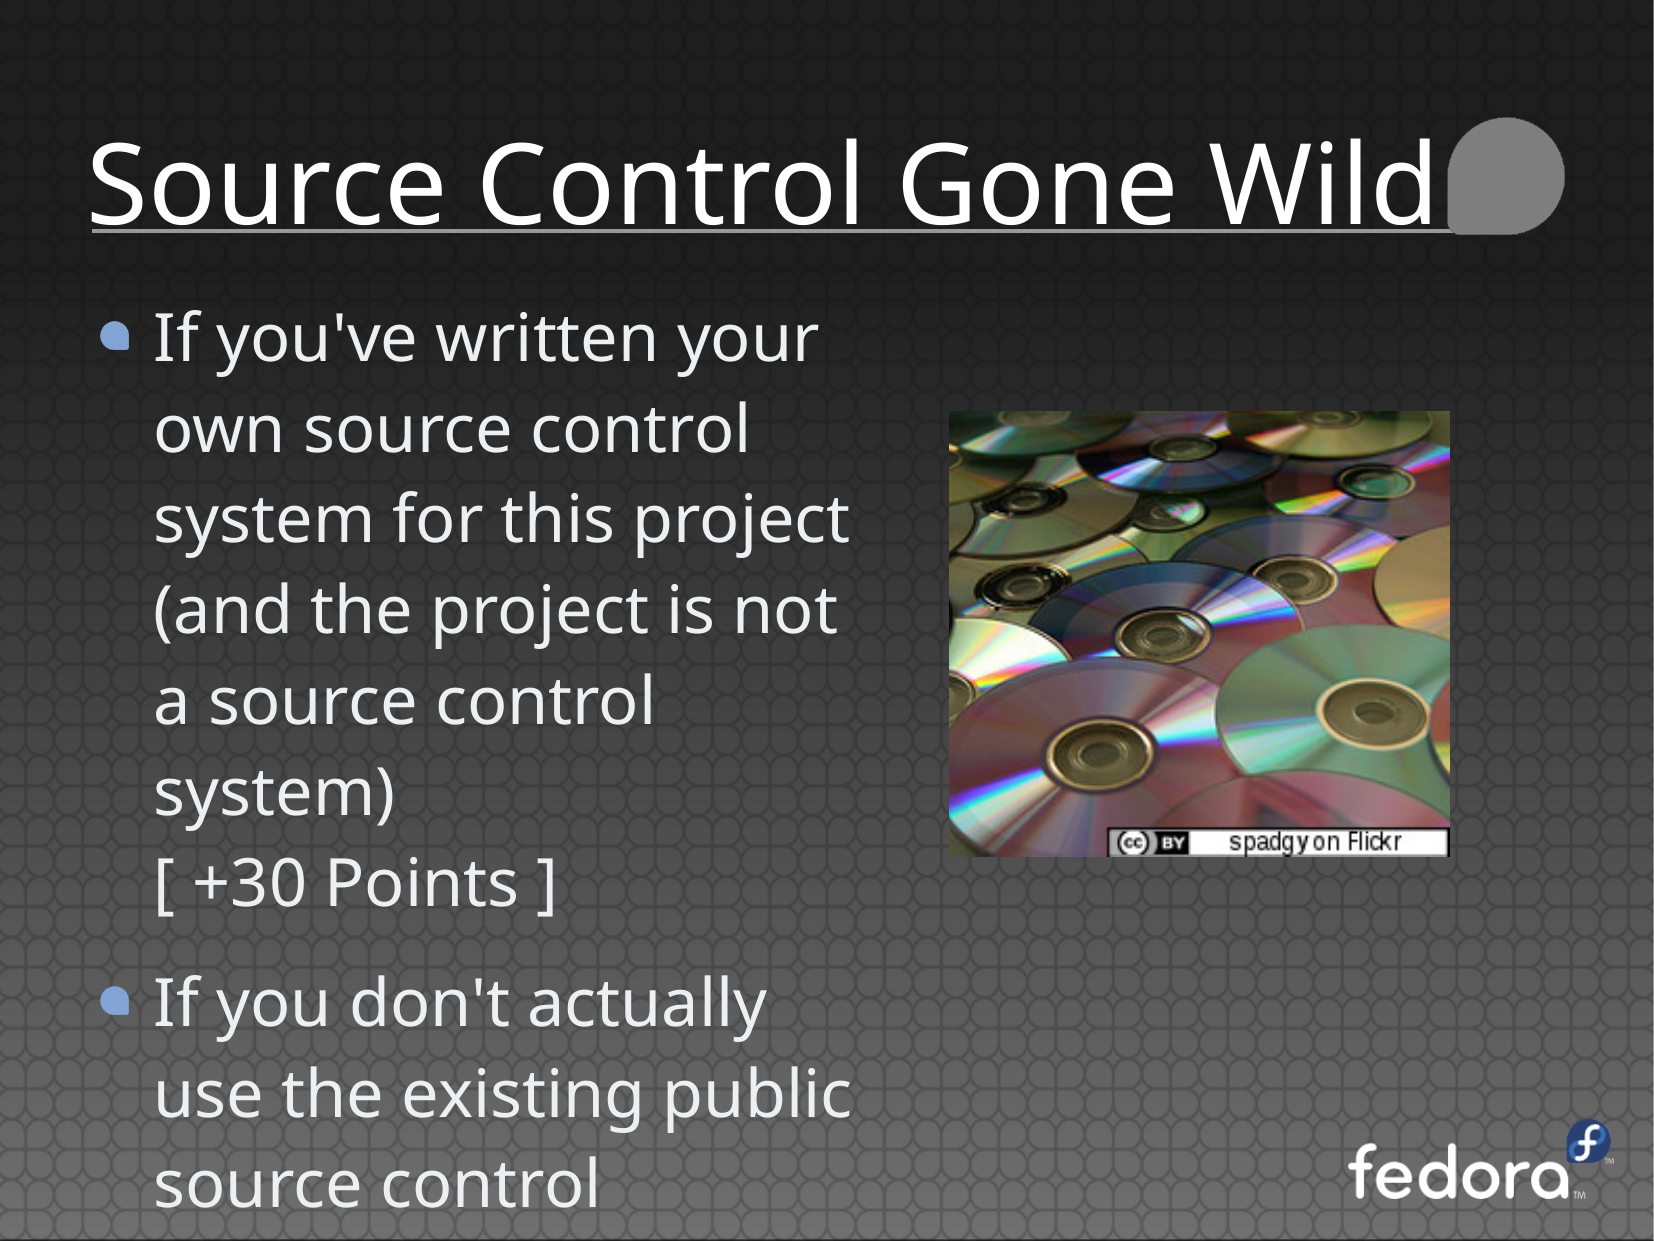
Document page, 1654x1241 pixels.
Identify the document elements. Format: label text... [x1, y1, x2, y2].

title Source Control Gone Wild [86, 112, 1576, 249]
picture [0, 0, 1654, 1241]
list If you've written your own source control system for this project (and the project is not a source control system) [ +30 Points ] If you don't actually use the existing public source control [ +50 Points ] [82, 290, 878, 1109]
